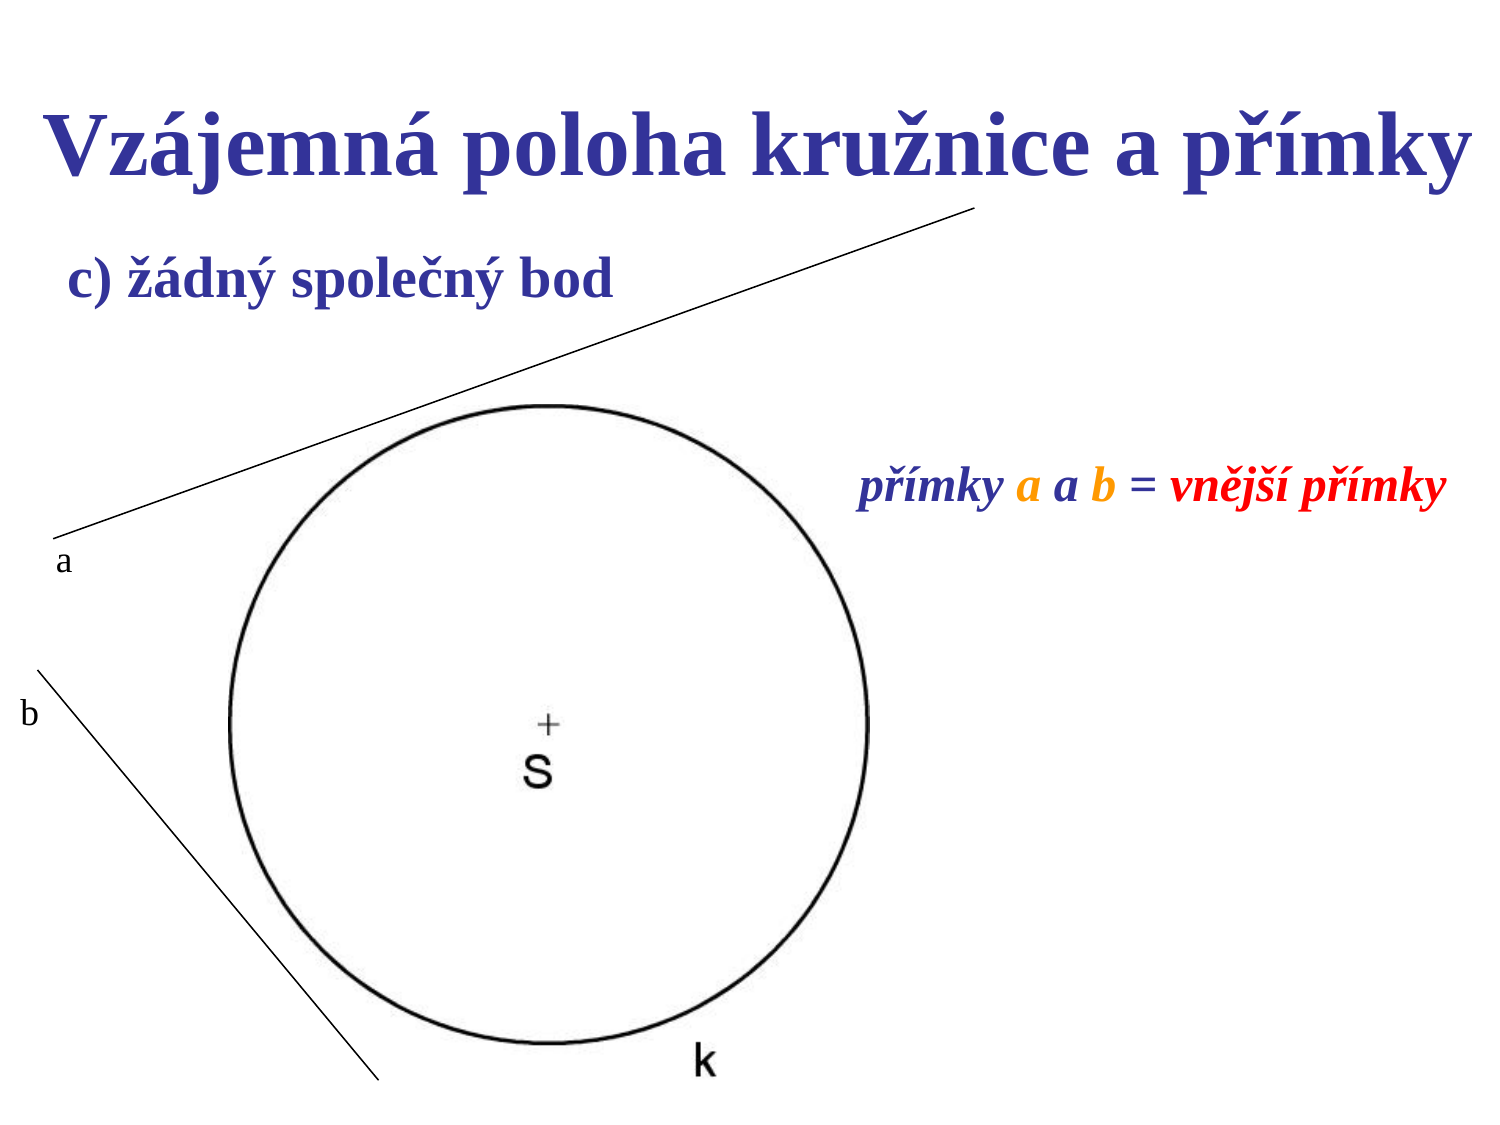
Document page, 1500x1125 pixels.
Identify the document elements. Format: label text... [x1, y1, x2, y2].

text_box b [5, 680, 65, 742]
picture [228, 404, 423, 474]
text_box a [41, 527, 101, 588]
picture [228, 404, 870, 1083]
text_box c) žádný společný bod [53, 233, 680, 318]
text_box Vzájemná poloha kružnice a přímky [17, 45, 1500, 233]
text_box přímky a a b = vnější přímky [844, 444, 1483, 520]
